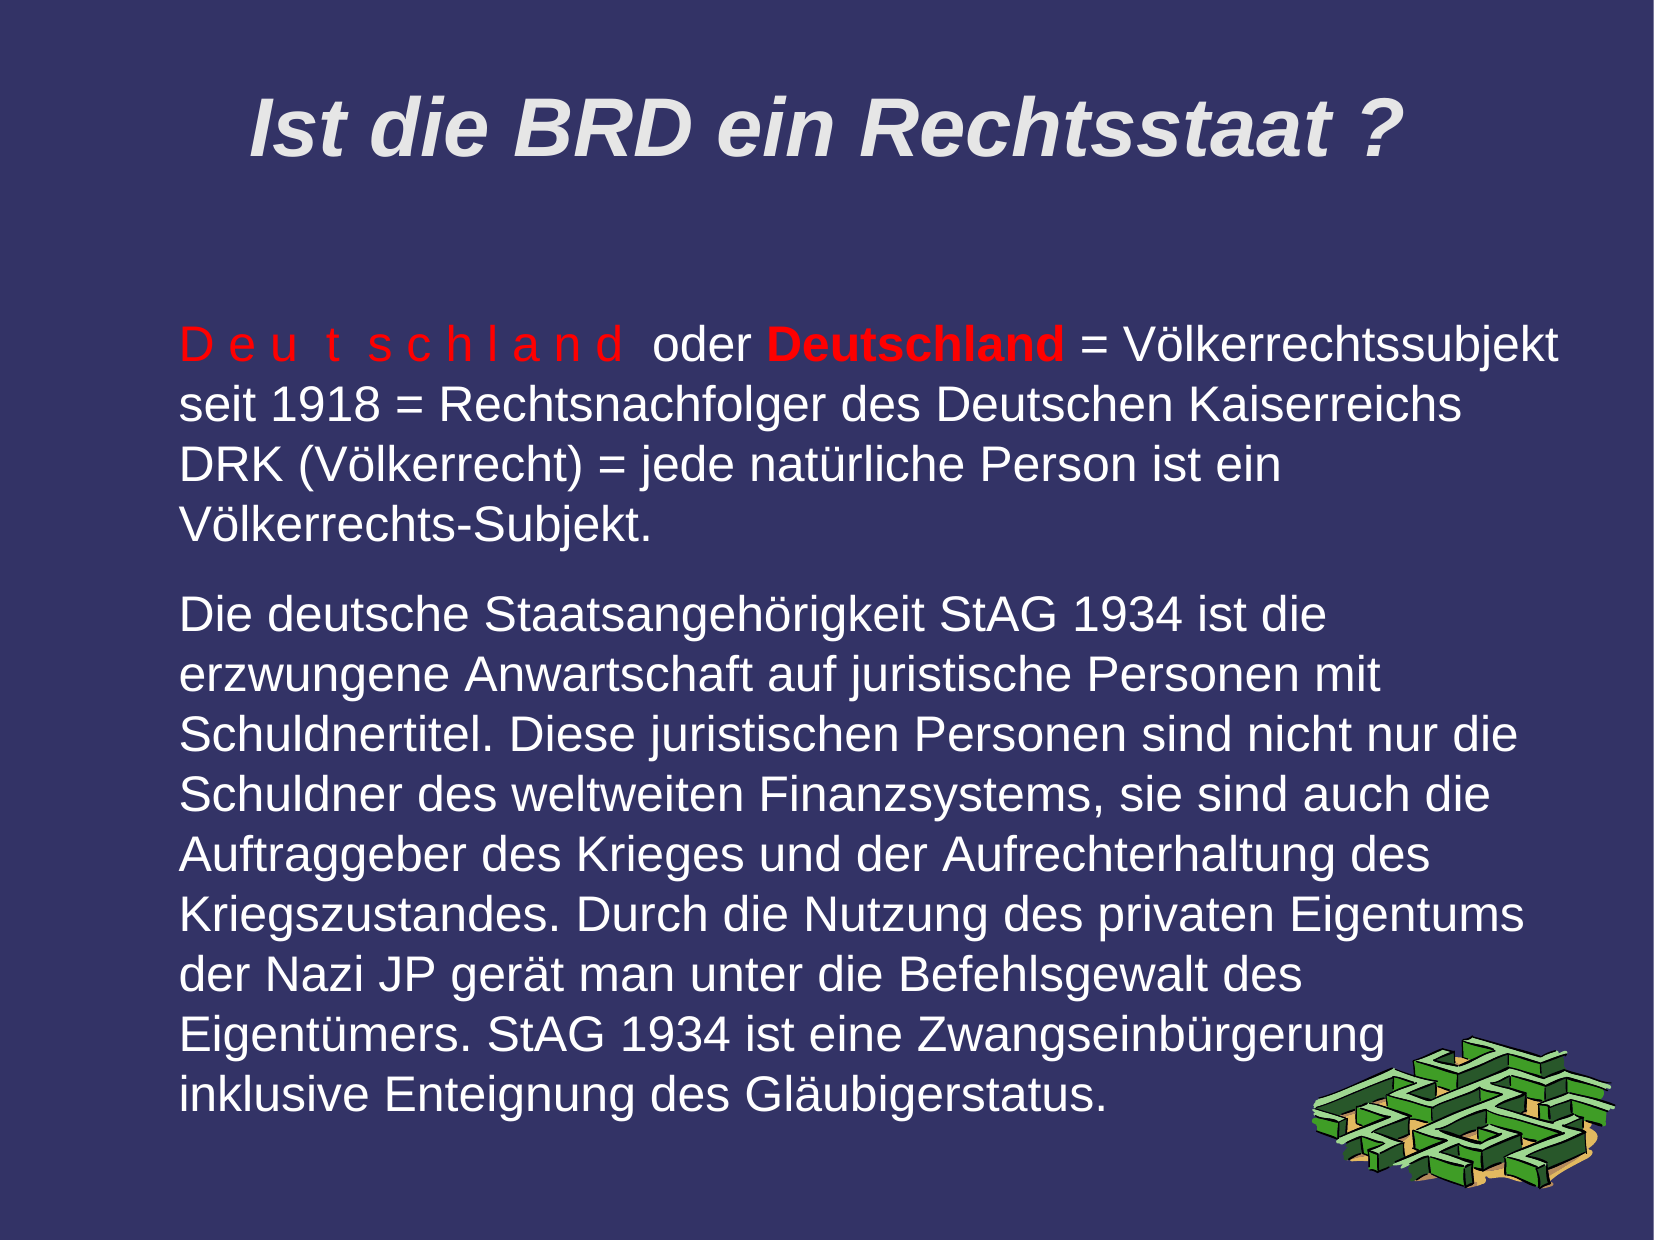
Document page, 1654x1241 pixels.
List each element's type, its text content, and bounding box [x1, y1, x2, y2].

title Ist die BRD ein Rechtsstaat ? [121, 19, 1534, 227]
list D e u t s c h l a n d oder Deutschland = Völkerrechtssubjekt seit 1918 = Rechtsnachfolger des Deutschen Kaiserreichs DRK (Völkerrecht) = jede natürliche Person ist ein Völkerrechts-Subjekt. Die deutsche Staatsangehörigkeit StAG 1934 ist die erzwungene Anwartschaft auf juristische Personen mit Schuldnertitel. Diese juristischen Personen sind nicht nur die Schuldner des weltweiten Finanzsystems, sie sind auch die Auftraggeber des Krieges und der Aufrechterhaltung des Kriegszustandes. Durch die Nutzung des privaten Eigentums der Nazi JP gerät man unter die Befehlsgewalt des Eigentümers. StAG 1934 ist eine Zwangseinbürgerung inklusive Enteignung des Gläubigerstatus. [178, 311, 1570, 1094]
